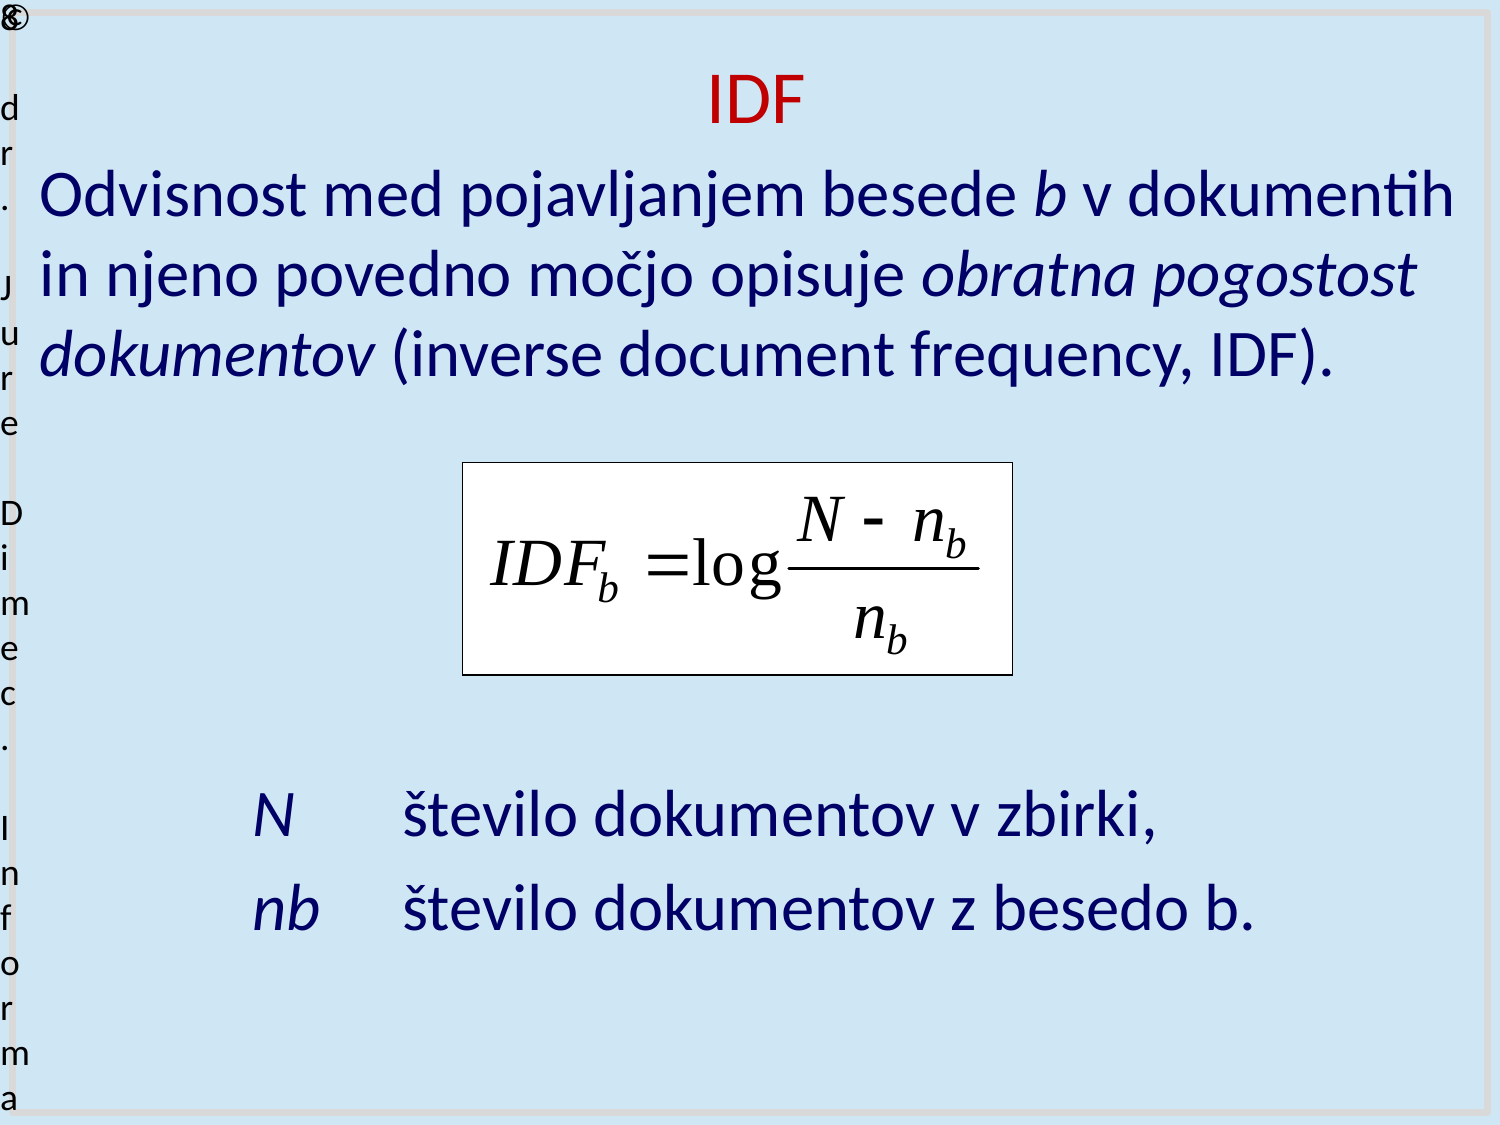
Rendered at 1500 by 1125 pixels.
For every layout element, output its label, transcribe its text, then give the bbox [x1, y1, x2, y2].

text_box [462, 462, 1013, 675]
picture [477, 474, 994, 671]
chart [478, 474, 997, 672]
list N število dokumentov v zbirki, nb število dokumentov z besedo b. [237, 762, 1363, 975]
title IDF [37, 37, 1475, 142]
text_box Odvisnost med pojavljanjem besede b v dokumentih in njeno povedno močjo opisuje obratna pogostost dokumentov (inverse document frequency, IDF). [24, 142, 1475, 398]
